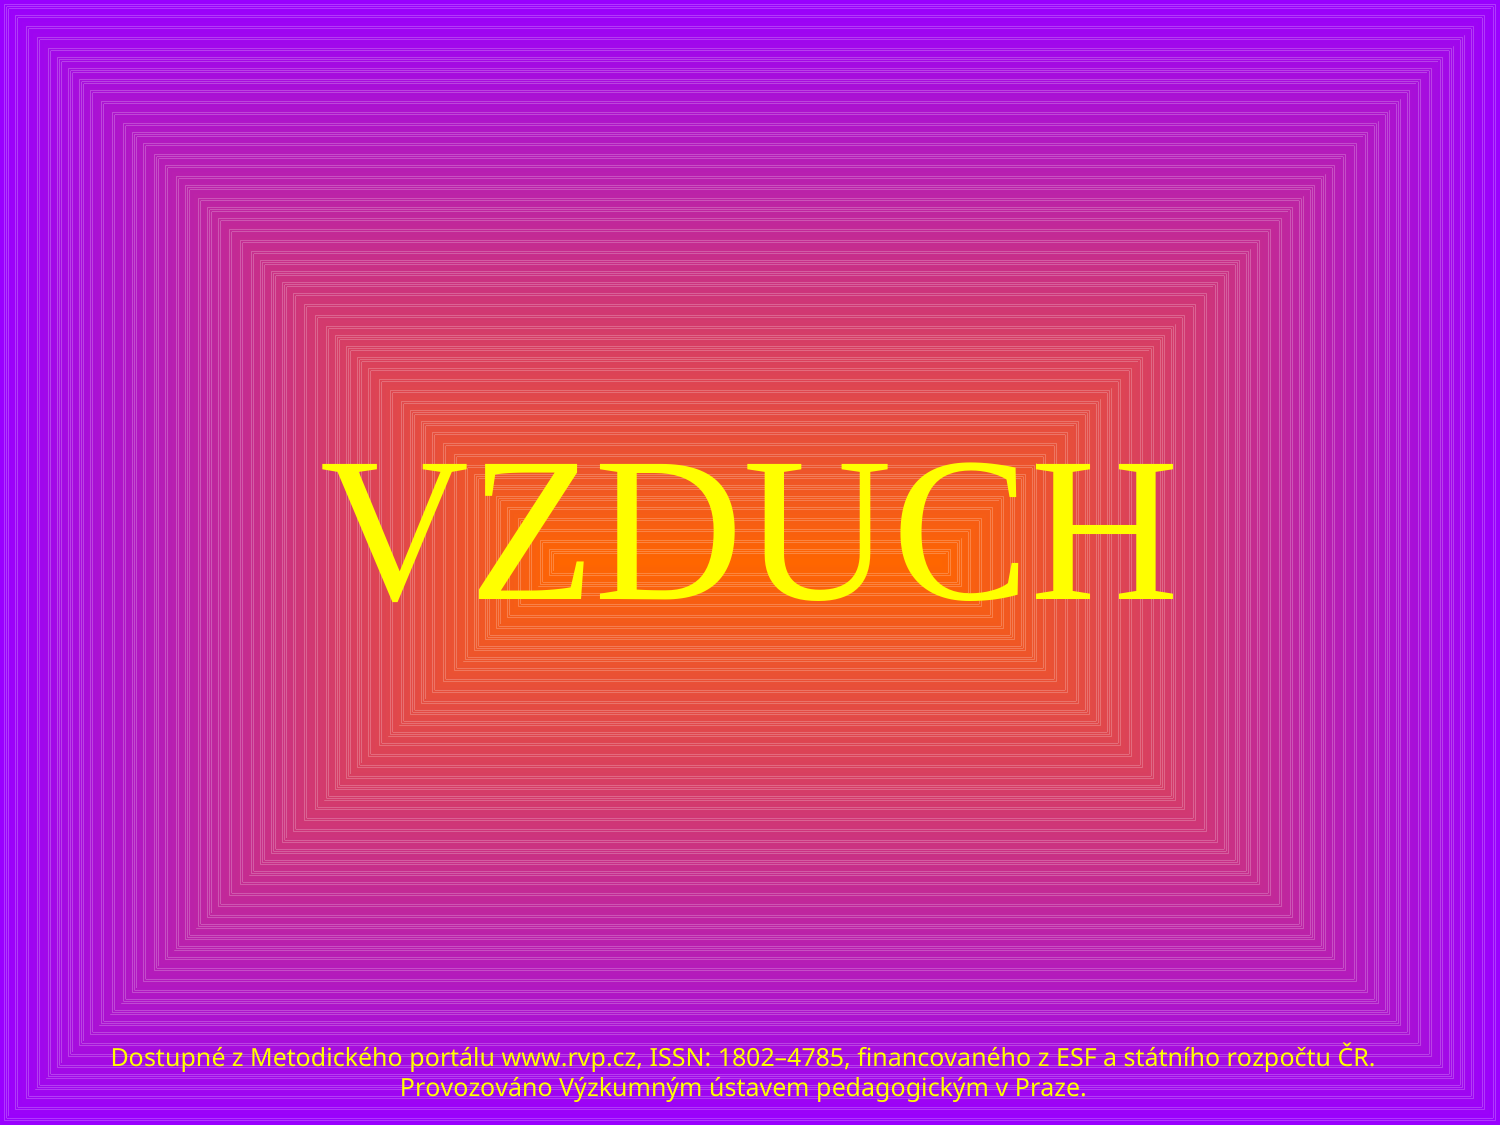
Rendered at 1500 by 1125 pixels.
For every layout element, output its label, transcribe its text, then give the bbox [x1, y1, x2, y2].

text_box Dostupné z Metodického portálu www.rvp.cz, ISSN: 1802–4785, financovaného z ESF a státního rozpočtu ČR. Provozováno Výzkumným ústavem pedagogickým v Praze. [35, 1041, 1454, 1102]
text_box VZDUCH [0, 385, 1500, 649]
